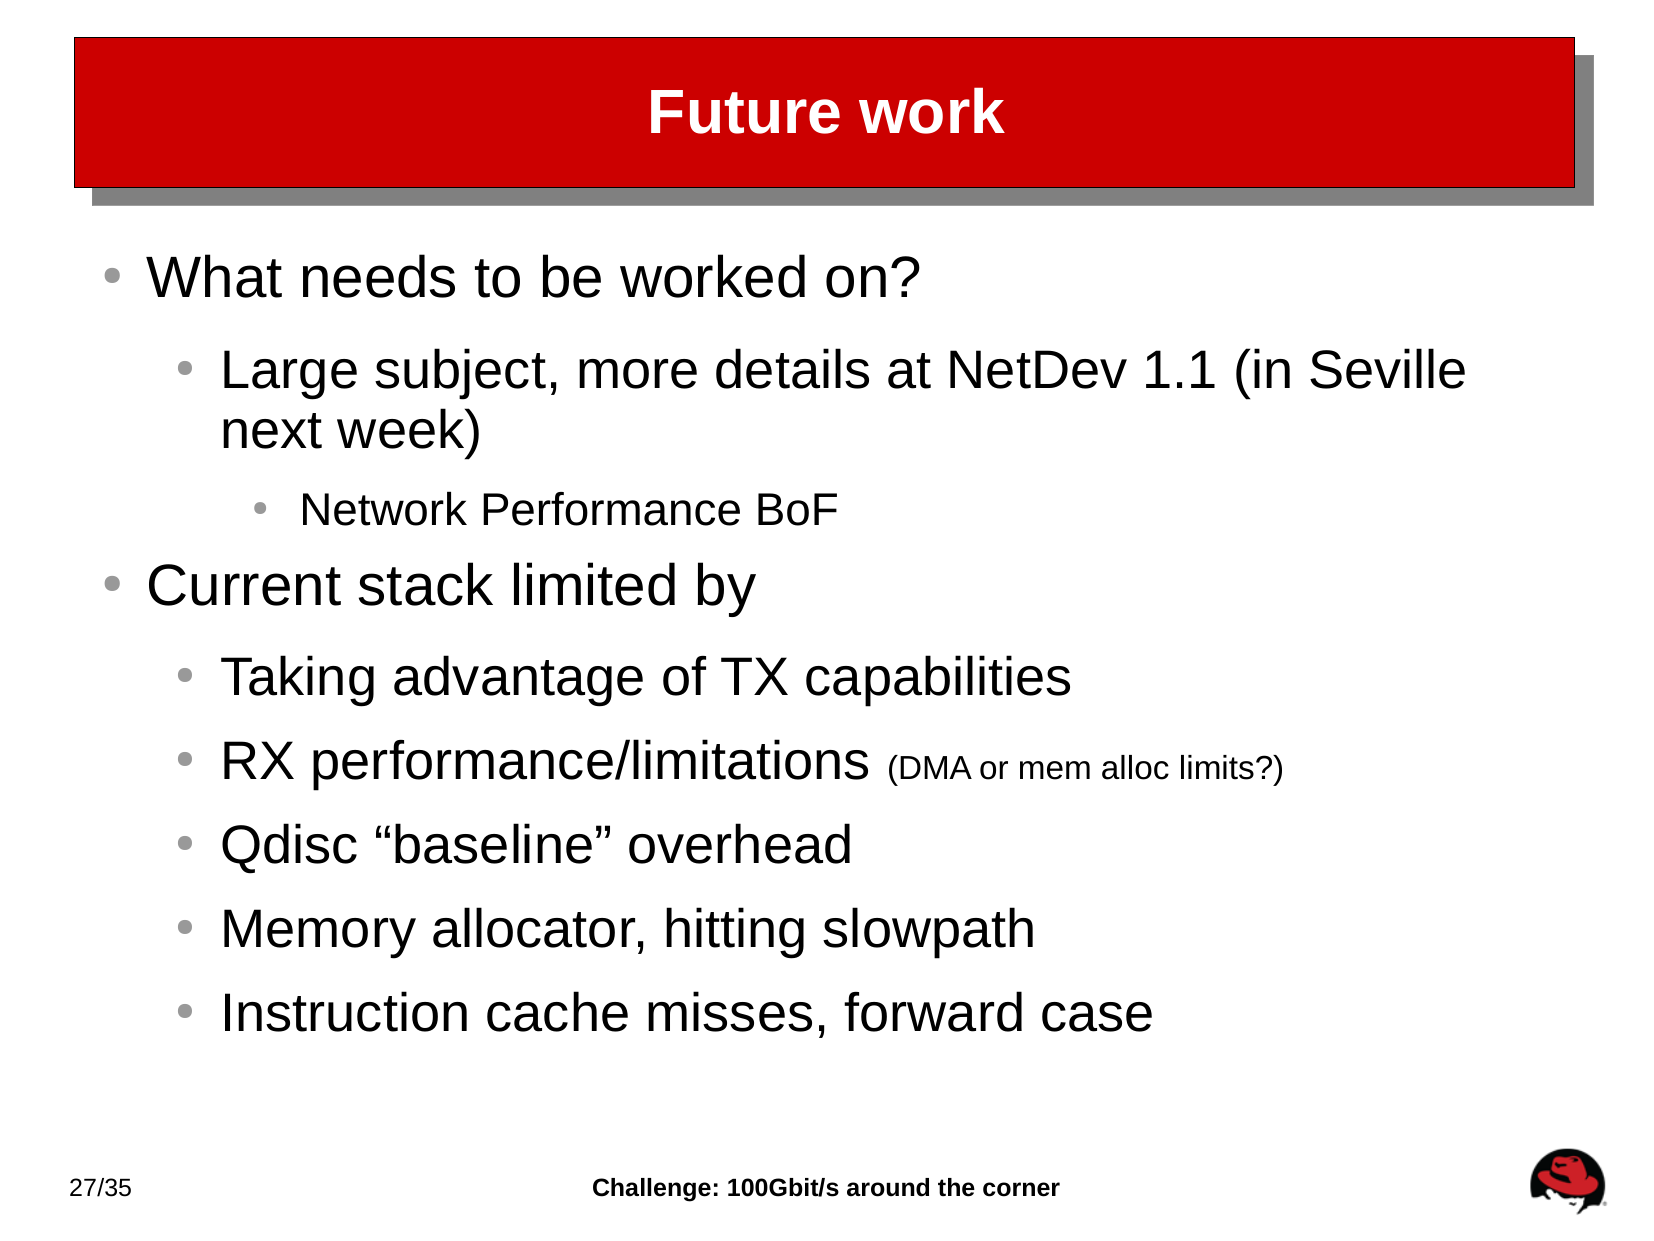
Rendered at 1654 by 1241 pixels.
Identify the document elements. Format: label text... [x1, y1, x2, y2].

title Future work [82, 37, 1571, 188]
list What needs to be worked on? Large subject, more details at NetDev 1.1 (in Seville next week) Network Performance BoF Current stack limited by Taking advantage of TX capabilities RX performance/limitations (DMA or mem alloc limits?) Qdisc “baseline” overhead Memory allocator, hitting slowpath Instruction cache misses, forward case [86, 244, 1575, 1049]
picture [1529, 1146, 1613, 1224]
